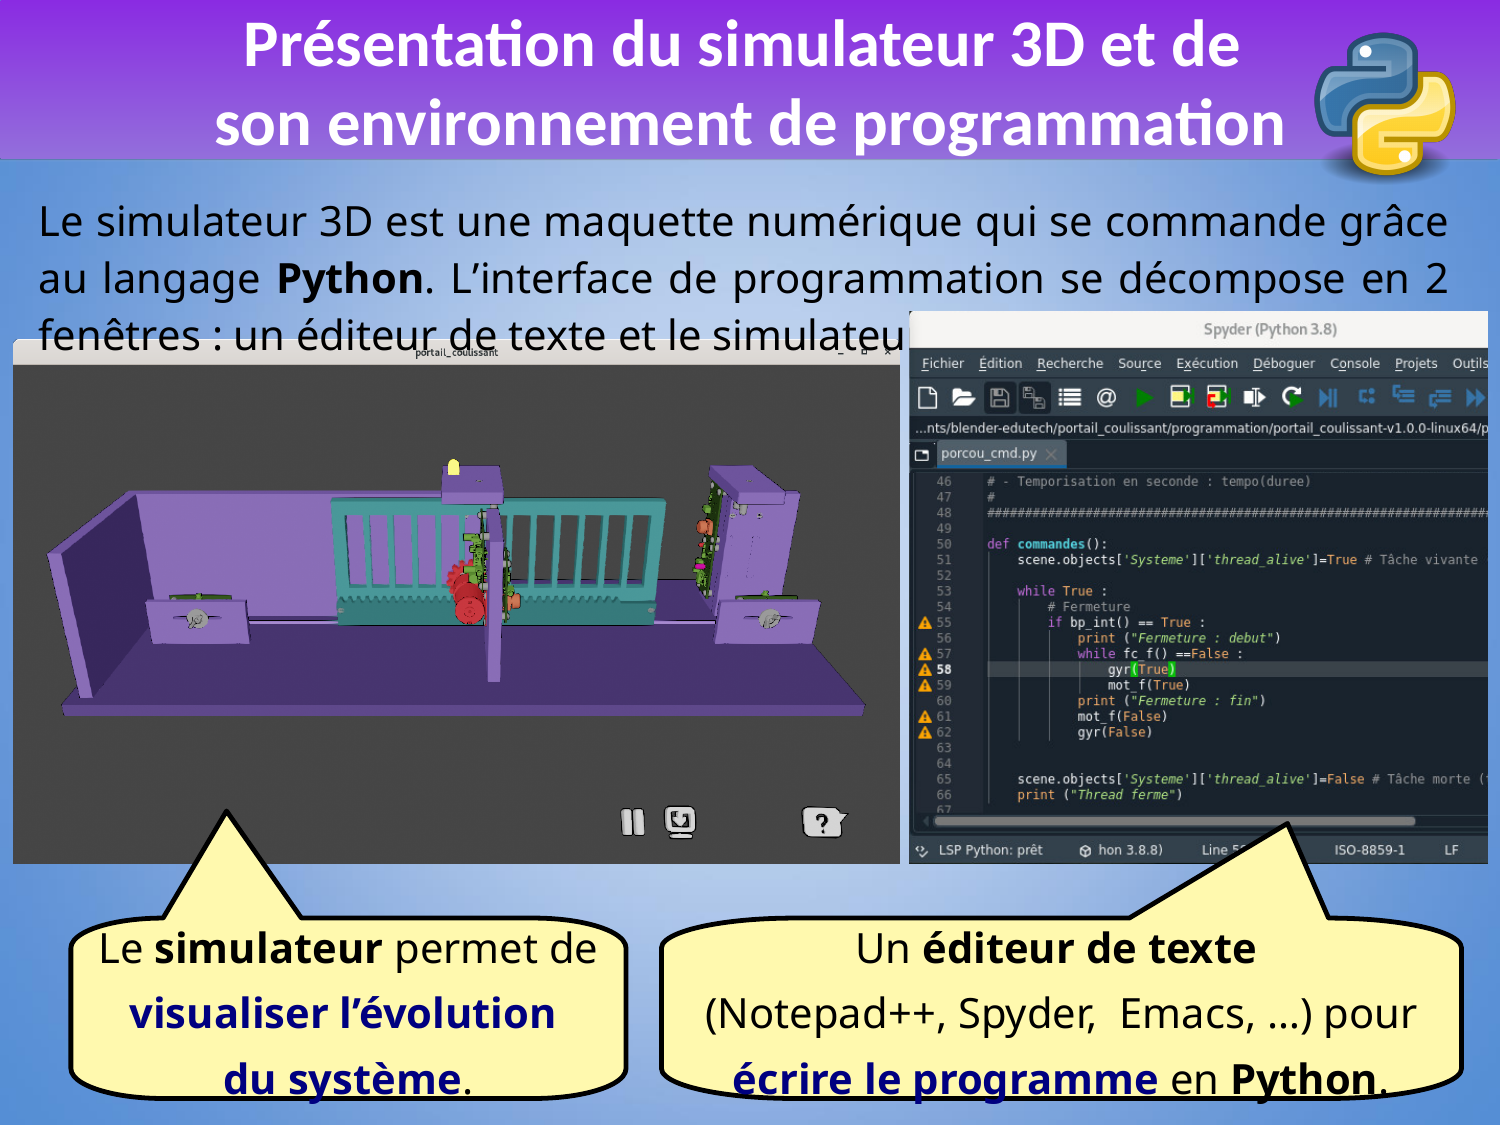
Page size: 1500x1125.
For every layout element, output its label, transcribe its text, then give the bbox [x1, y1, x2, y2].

text_box Présentation du simulateur 3D et de son environnement de programmation [0, 0, 1500, 159]
picture [0, 29, 1500, 1125]
text_box Le simulateur permet de visualiser l’évolution du système. [70, 811, 627, 1099]
text_box Le simulateur 3D est une maquette numérique qui se commande grâce au langage Python. L’interface de programmation se décompose en 2 fenêtres : un éditeur de texte et le simulateur. [23, 184, 1465, 325]
text_box Un éditeur de texte (Notepad++, Spyder, Emacs, …) pour écrire le programme en Python. [661, 823, 1462, 1099]
